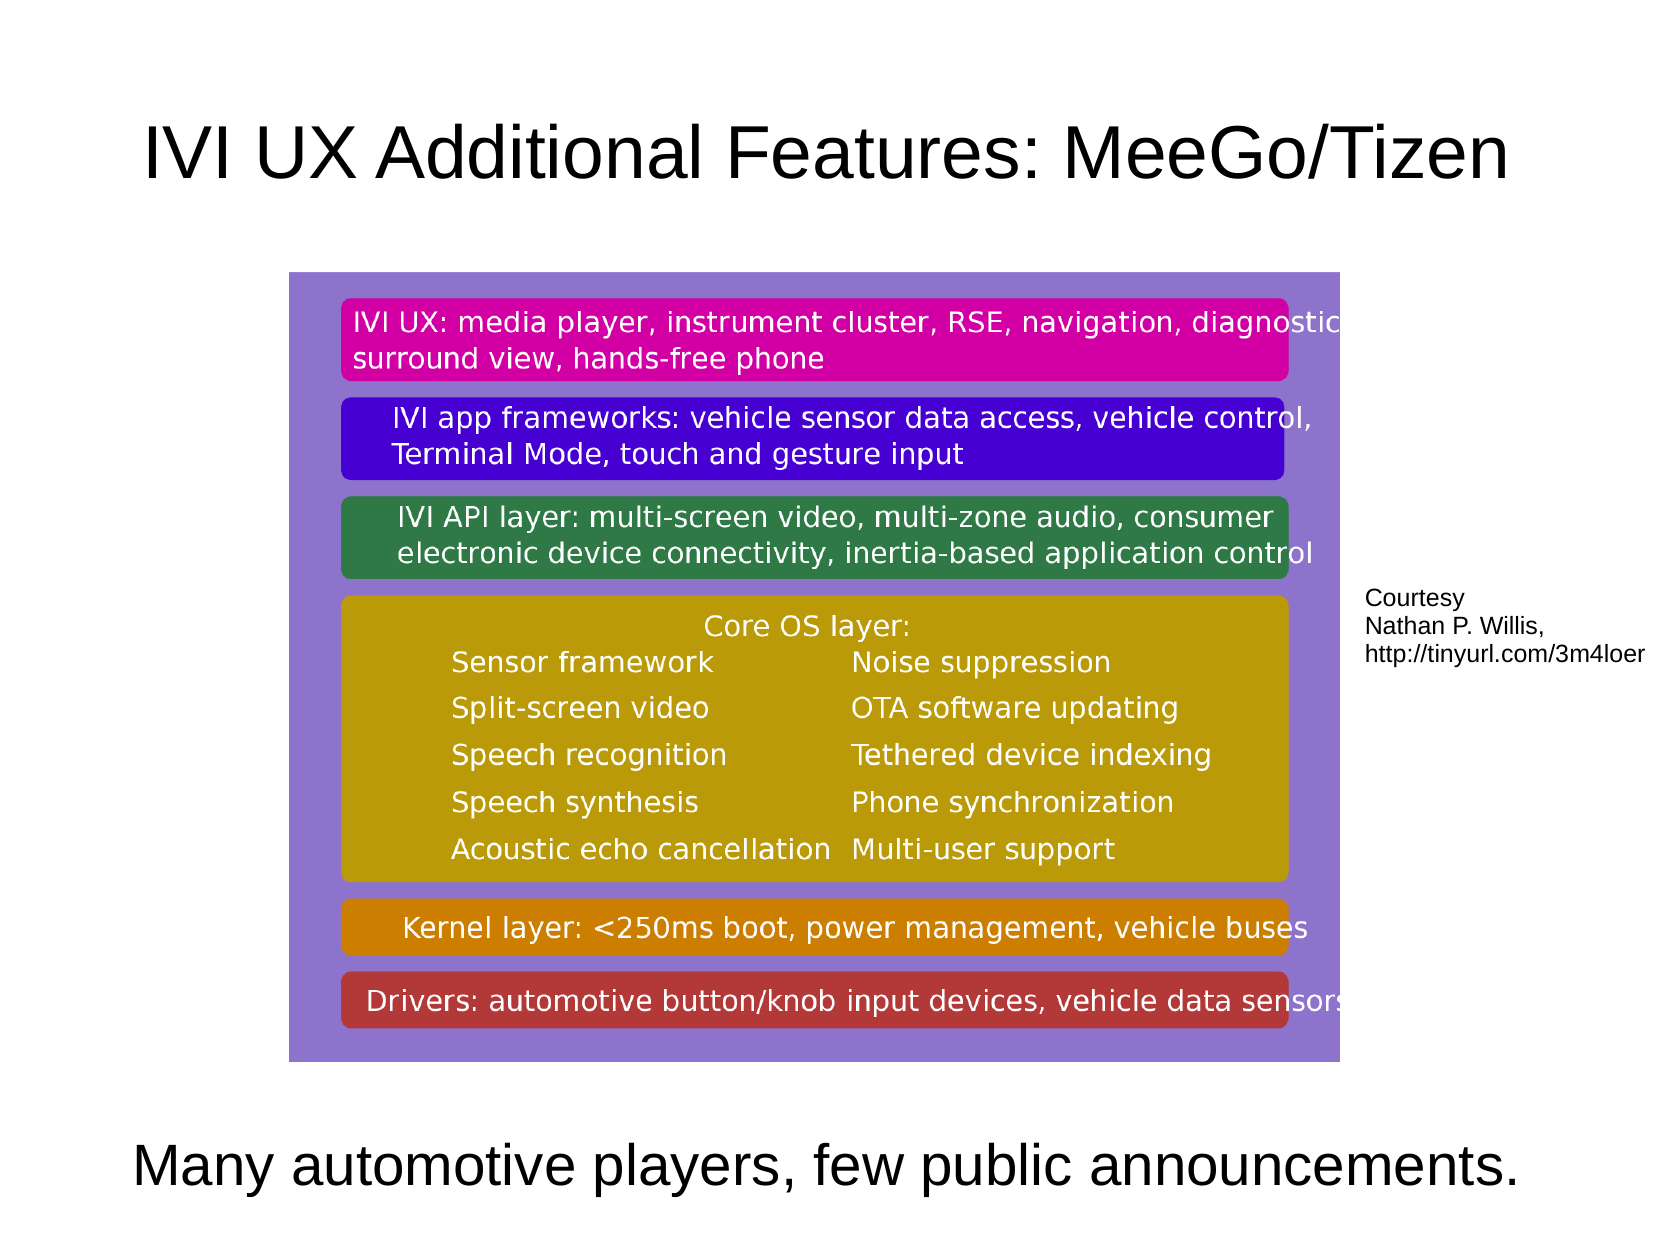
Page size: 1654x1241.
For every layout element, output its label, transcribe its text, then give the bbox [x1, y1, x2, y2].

title IVI UX Additional Features: MeeGo/Tizen [82, 49, 1571, 257]
picture [289, 272, 1340, 1062]
text_box Many automotive players, few public announcements. [117, 1125, 1538, 1205]
text_box Courtesy Nathan P. Willis, http://tinyurl.com/3m4loer [1350, 576, 1654, 676]
